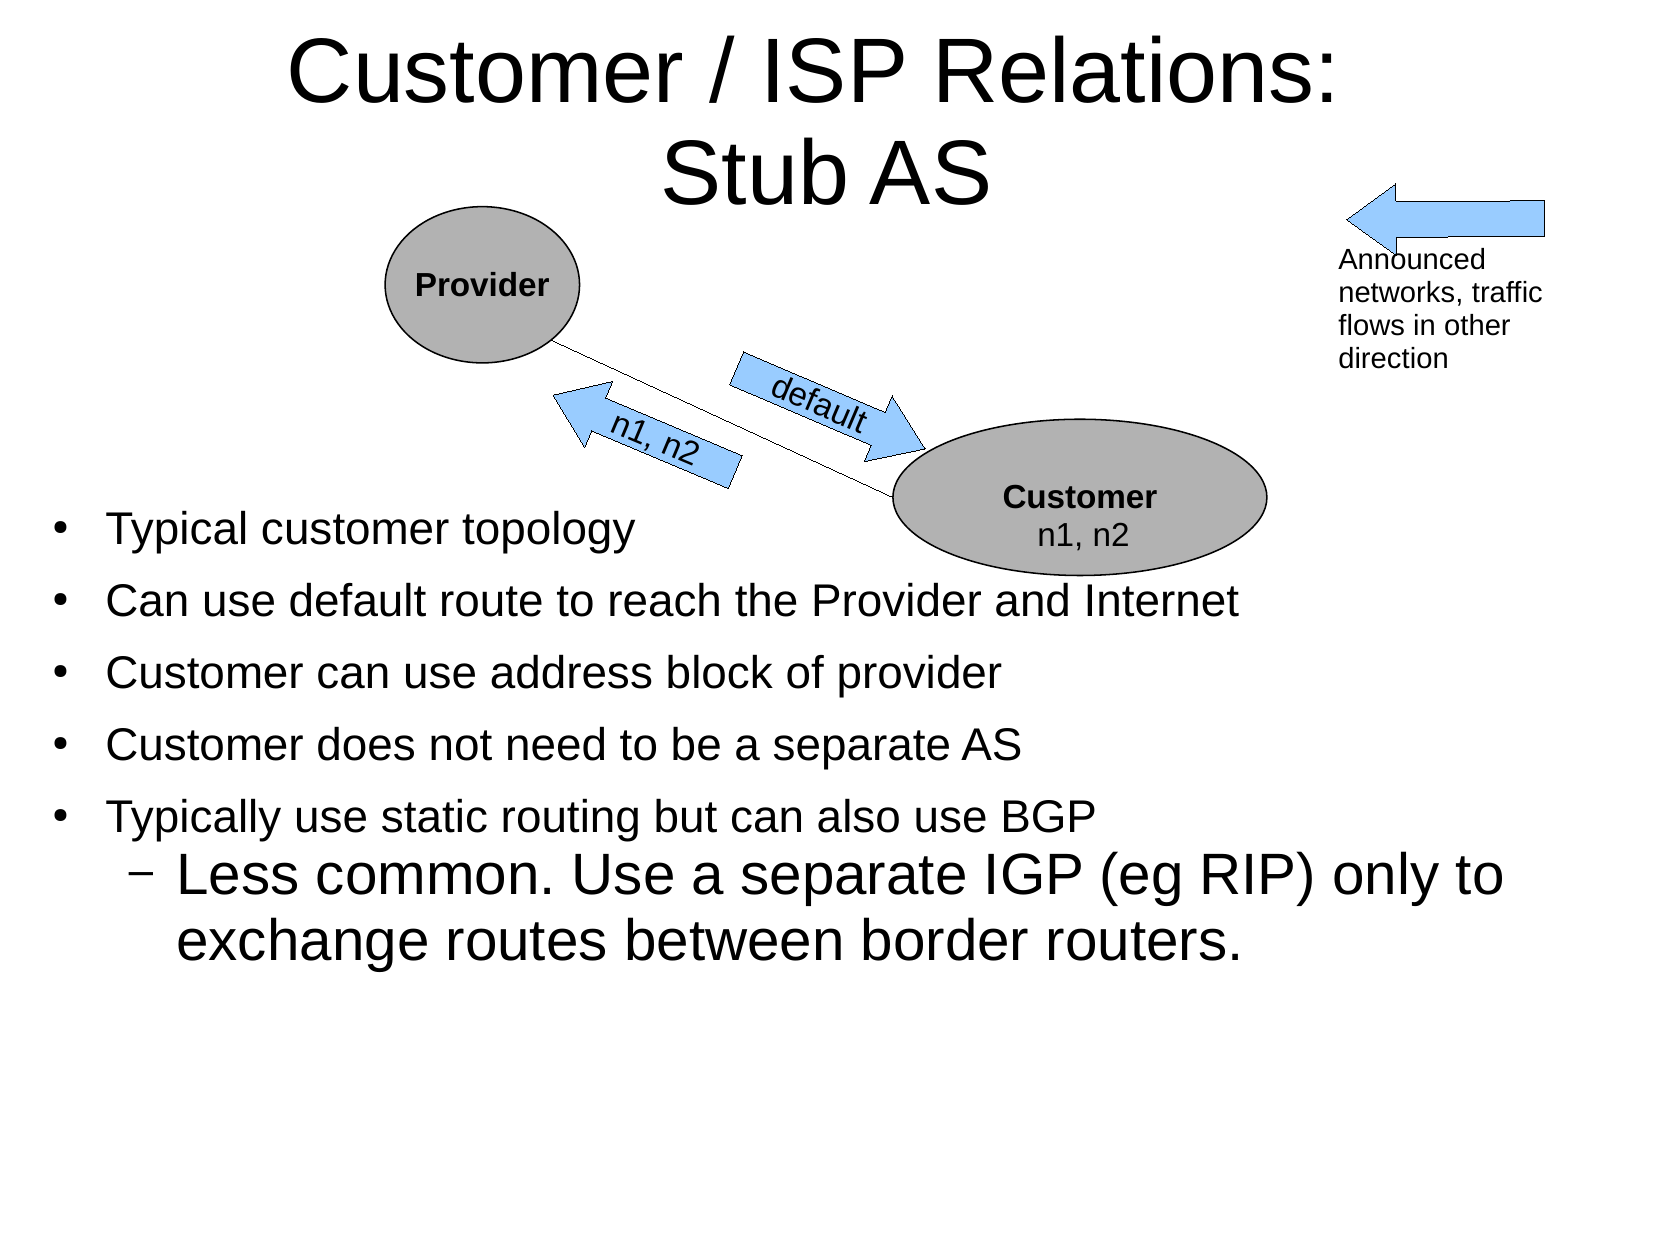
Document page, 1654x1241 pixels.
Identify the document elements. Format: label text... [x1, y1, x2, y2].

text_box n1, n2 [1002, 509, 1165, 568]
text_box Announced networks, traffic flows in other direction [1323, 235, 1626, 397]
text_box Provider [385, 206, 580, 363]
text_box n1, n2 [553, 381, 743, 489]
title Customer / ISP Relations: Stub AS [124, 0, 1530, 244]
text_box Customer [892, 419, 1267, 576]
text_box [410, 200, 1203, 681]
text_box default [729, 351, 926, 462]
text_box [1346, 183, 1545, 235]
list Typical customer topology Can use default route to reach the Provider and Internet Customer can use address block of provider Customer does not need to be a separate AS Typically use static routing but can also use BGP Less common. Use a separate IGP (eg RIP) only to exchange routes between border routers. [19, 495, 1577, 1102]
